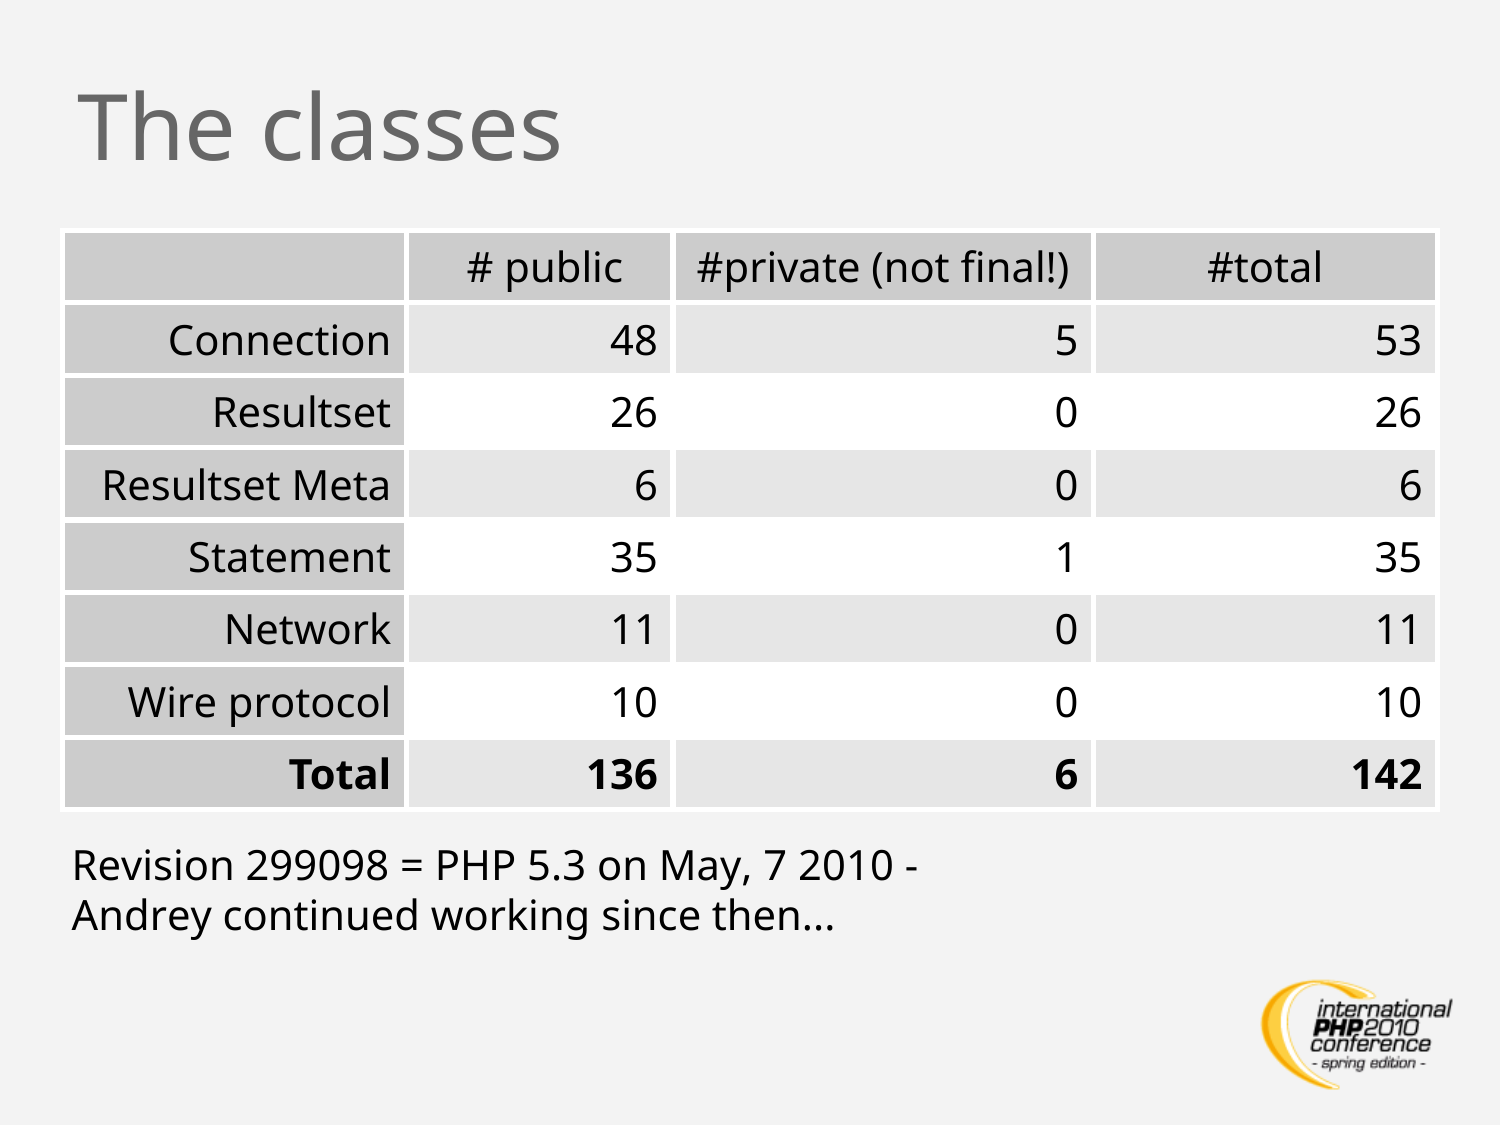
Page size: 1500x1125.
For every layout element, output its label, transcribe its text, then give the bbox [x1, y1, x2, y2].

table_cell 26 [409, 378, 670, 445]
table_cell 142 [1096, 740, 1435, 807]
table_cell 0 [676, 378, 1091, 445]
table_cell Total [65, 740, 404, 807]
table_cell Connection [65, 305, 404, 373]
table_cell 0 [676, 450, 1091, 517]
table_cell 53 [1096, 305, 1435, 373]
table_header # public [409, 233, 670, 300]
table_cell 6 [409, 450, 670, 517]
table_cell 26 [1096, 378, 1435, 445]
table_cell Resultset [65, 378, 404, 445]
table_header #private (not final!) [676, 233, 1091, 300]
title The classes [62, 37, 1438, 213]
table_cell 48 [409, 305, 670, 373]
table_cell 35 [1096, 523, 1435, 590]
table_cell 1 [676, 523, 1091, 590]
table_cell 35 [409, 523, 670, 590]
text_box Revision 299098 = PHP 5.3 on May, 7 2010 - Andrey continued working since then... [56, 831, 1093, 1027]
table_cell Resultset Meta [65, 450, 404, 517]
table_cell Wire protocol [65, 667, 404, 735]
table_cell Network [65, 595, 404, 662]
table_header #total [1096, 233, 1435, 300]
table_cell 6 [676, 740, 1091, 807]
table_cell Statement [65, 523, 404, 590]
table_cell 0 [676, 595, 1091, 662]
picture [0, 0, 1500, 1125]
table_cell 11 [1096, 595, 1435, 662]
table_cell 6 [1096, 450, 1435, 517]
table_cell 11 [409, 595, 670, 662]
table_header [65, 233, 404, 300]
table_cell 0 [676, 667, 1091, 735]
table_cell 10 [409, 667, 670, 735]
table_cell 5 [676, 305, 1091, 373]
table_cell 136 [409, 740, 670, 807]
table_cell 10 [1096, 667, 1435, 735]
